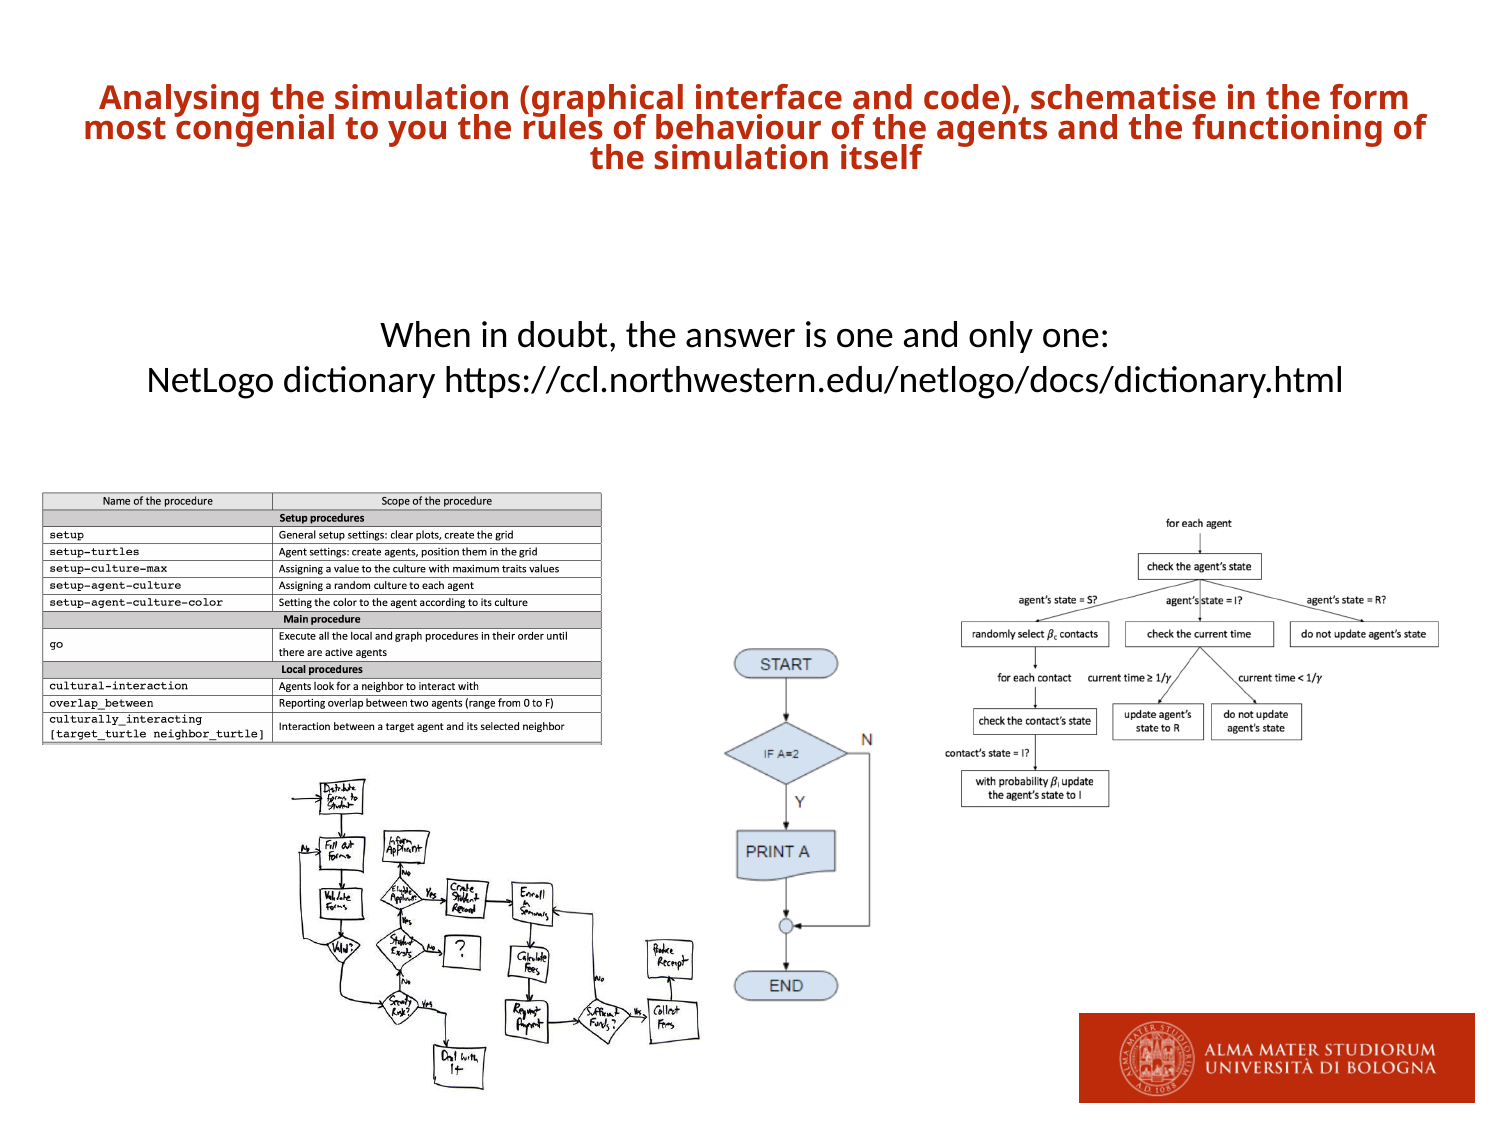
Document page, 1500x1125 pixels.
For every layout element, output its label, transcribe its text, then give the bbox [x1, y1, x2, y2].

text_box When in doubt, the answer is one and only one: NetLogo dictionary https://ccl.northwestern.edu/netlogo/docs/dictionary.html [91, 302, 1409, 409]
list Analysing the simulation (graphical interface and code), schematise in the form most congenial to you the rules of behaviour of the agents and the functioning of the simulation itself [58, 66, 1442, 327]
picture [724, 638, 880, 1007]
picture [282, 775, 703, 1095]
picture [40, 491, 604, 745]
picture [920, 503, 1460, 812]
